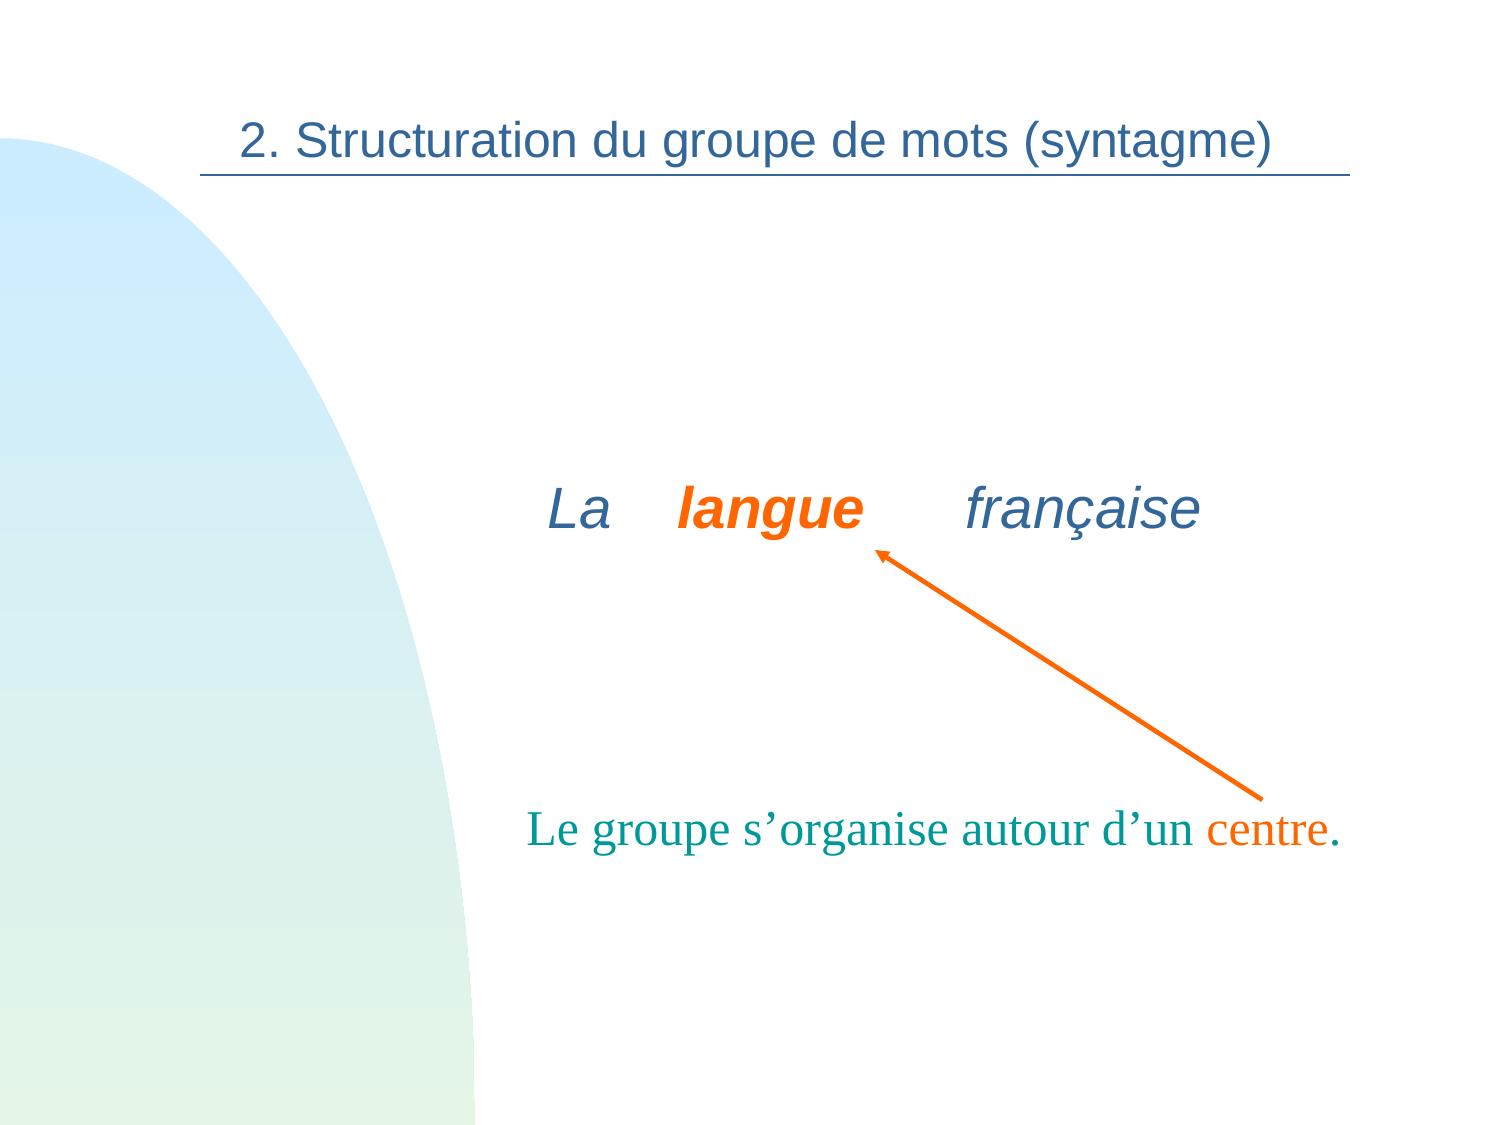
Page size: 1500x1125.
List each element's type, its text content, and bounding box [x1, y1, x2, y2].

text_box La [500, 462, 660, 548]
text_box Le groupe s’organise autour d’un centre. [511, 787, 1357, 863]
text_box langue [662, 462, 888, 563]
text_box 2. Structuration du groupe de mots (syntagme) [225, 99, 1290, 174]
text_box française [950, 462, 1225, 563]
